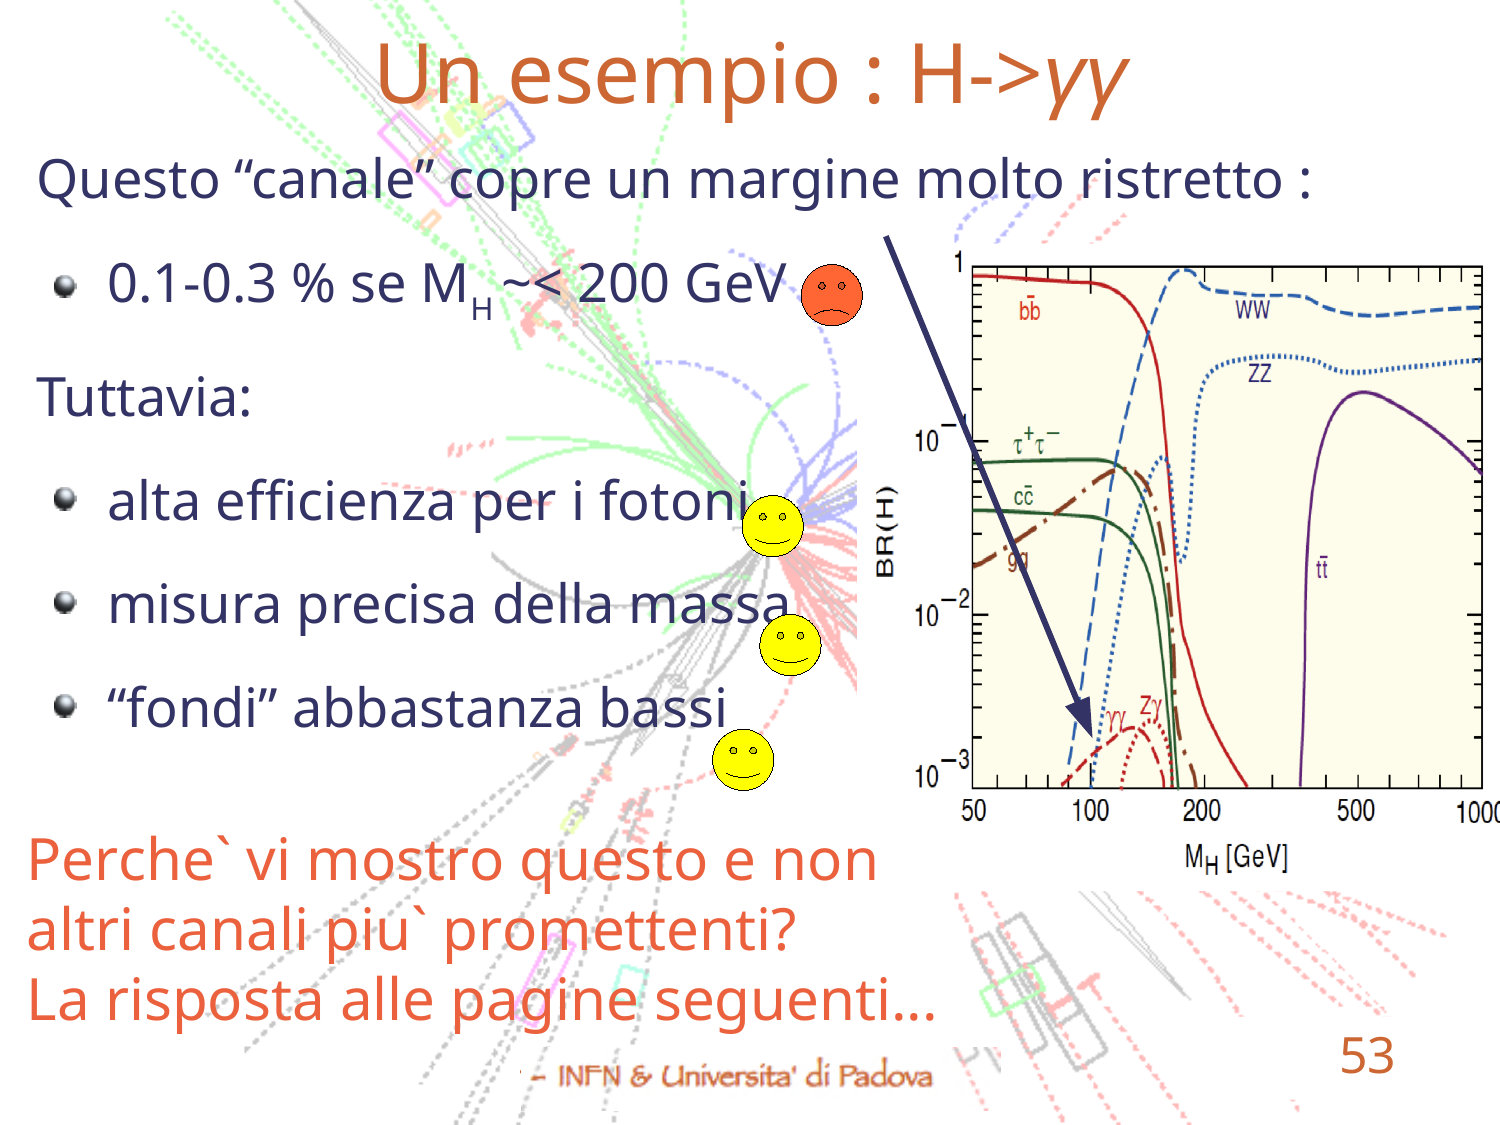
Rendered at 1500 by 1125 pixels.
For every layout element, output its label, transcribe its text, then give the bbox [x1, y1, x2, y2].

text_box [759, 614, 822, 676]
list Questo “canale” copre un margine molto ristretto : 0.1-0.3 % se MH ~< 200 GeV Tuttavia: alta efficienza per i fotoni misura precisa della massa “fondi” abbastanza bassi [36, 140, 1387, 977]
picture [0, 0, 1500, 1125]
title Un esempio : H->γγ [37, 7, 1463, 137]
text_box [712, 729, 774, 791]
text_box Perche` vi mostro questo e non altri canali piu` promettenti? La risposta alle pagine seguenti... [11, 814, 987, 1040]
text_box [742, 495, 804, 557]
text_box [801, 264, 863, 326]
